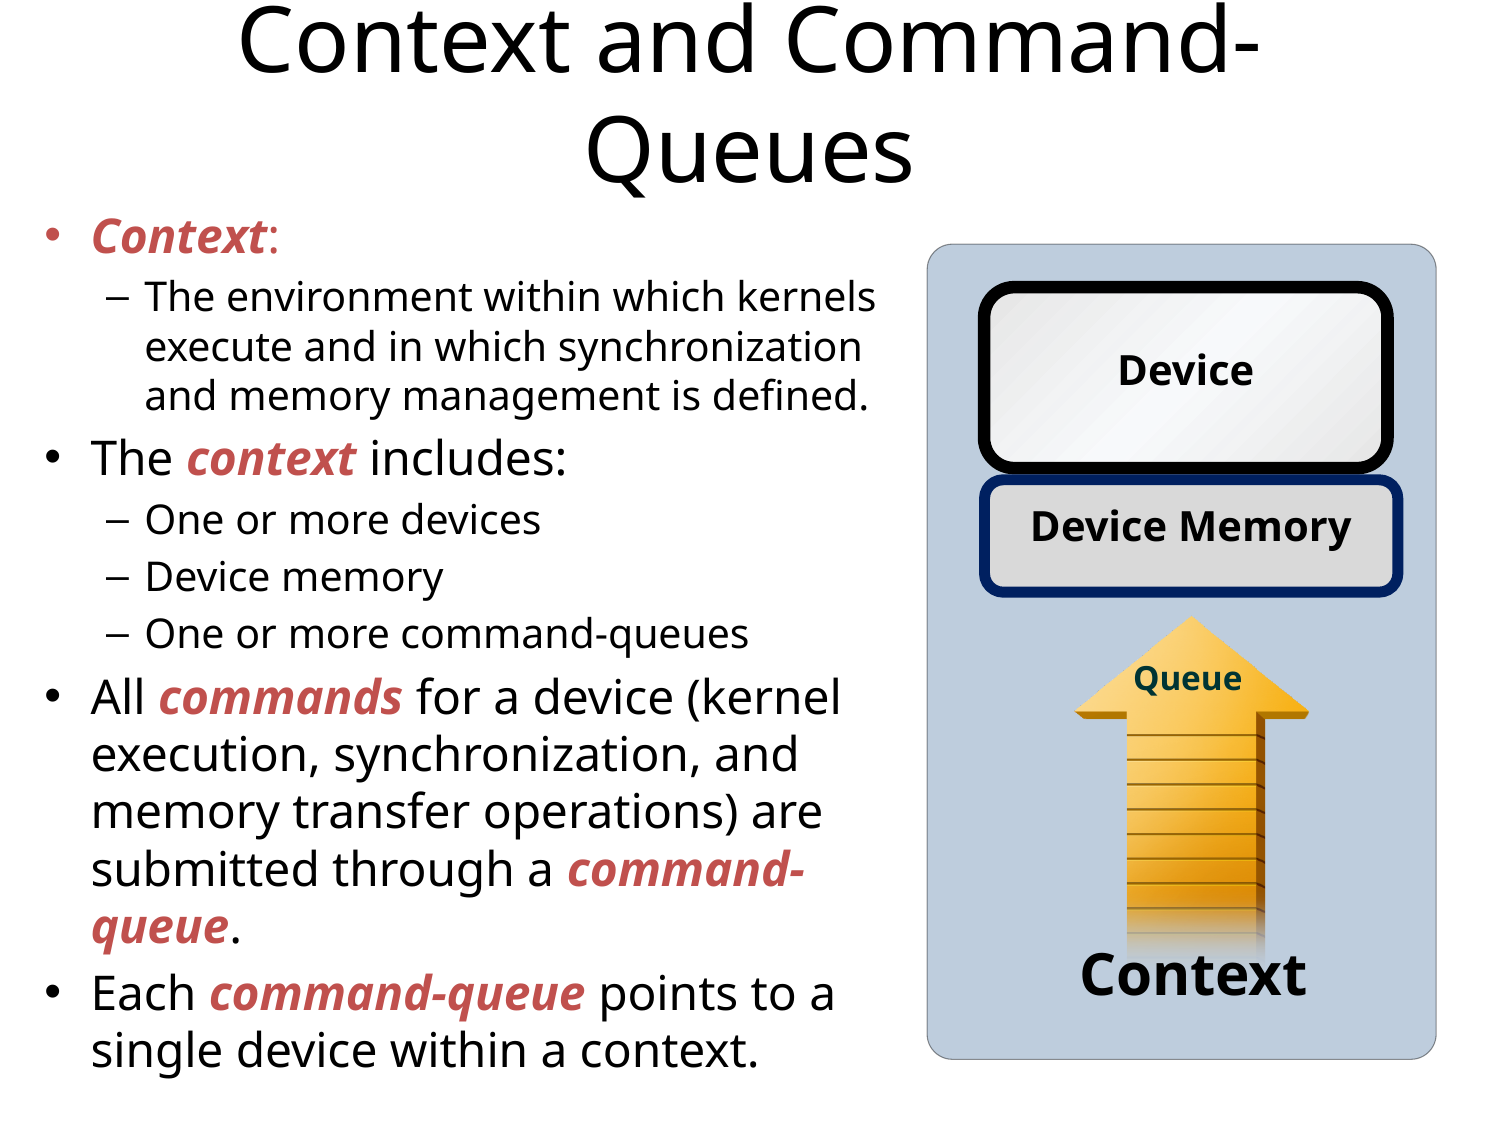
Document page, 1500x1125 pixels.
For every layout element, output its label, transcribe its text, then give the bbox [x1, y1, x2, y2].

text_box [927, 244, 1437, 1060]
picture [1045, 609, 1362, 1029]
text_box Context [1053, 937, 1329, 1000]
list Context: The environment within which kernels execute and in which synchronization and memory management is defined. The context includes: One or more devices Device memory One or more command-queues All commands for a device (kernel execution, synchronization, and memory transfer operations) are submitted through a command-queue. Each command-queue points to a single device within a context. [29, 198, 904, 1106]
text_box Device Memory [983, 492, 1399, 558]
text_box Device [984, 287, 1388, 469]
title Context and Command-Queues [75, 0, 1425, 185]
text_box Queue [1120, 656, 1249, 704]
